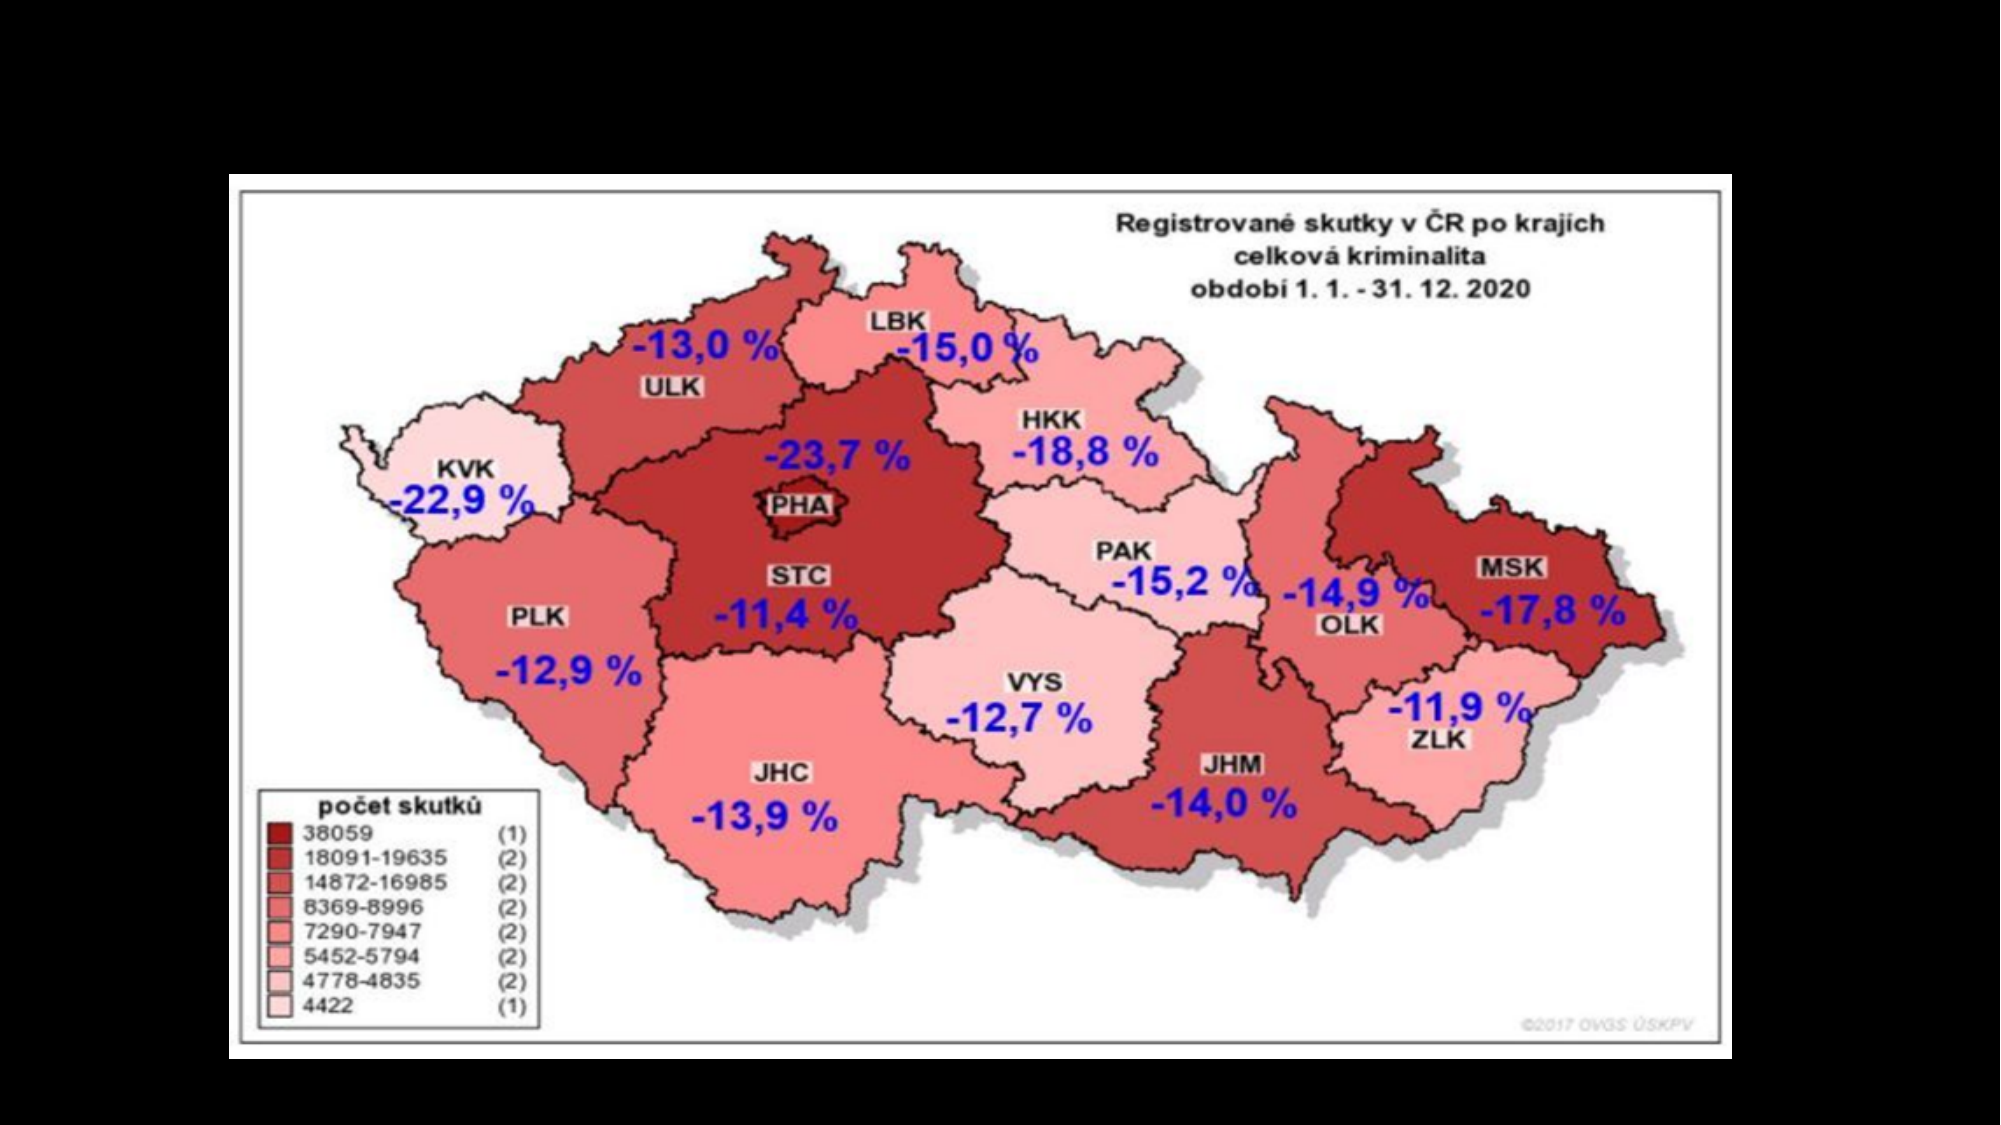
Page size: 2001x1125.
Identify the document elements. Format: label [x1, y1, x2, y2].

picture [229, 174, 1732, 1060]
